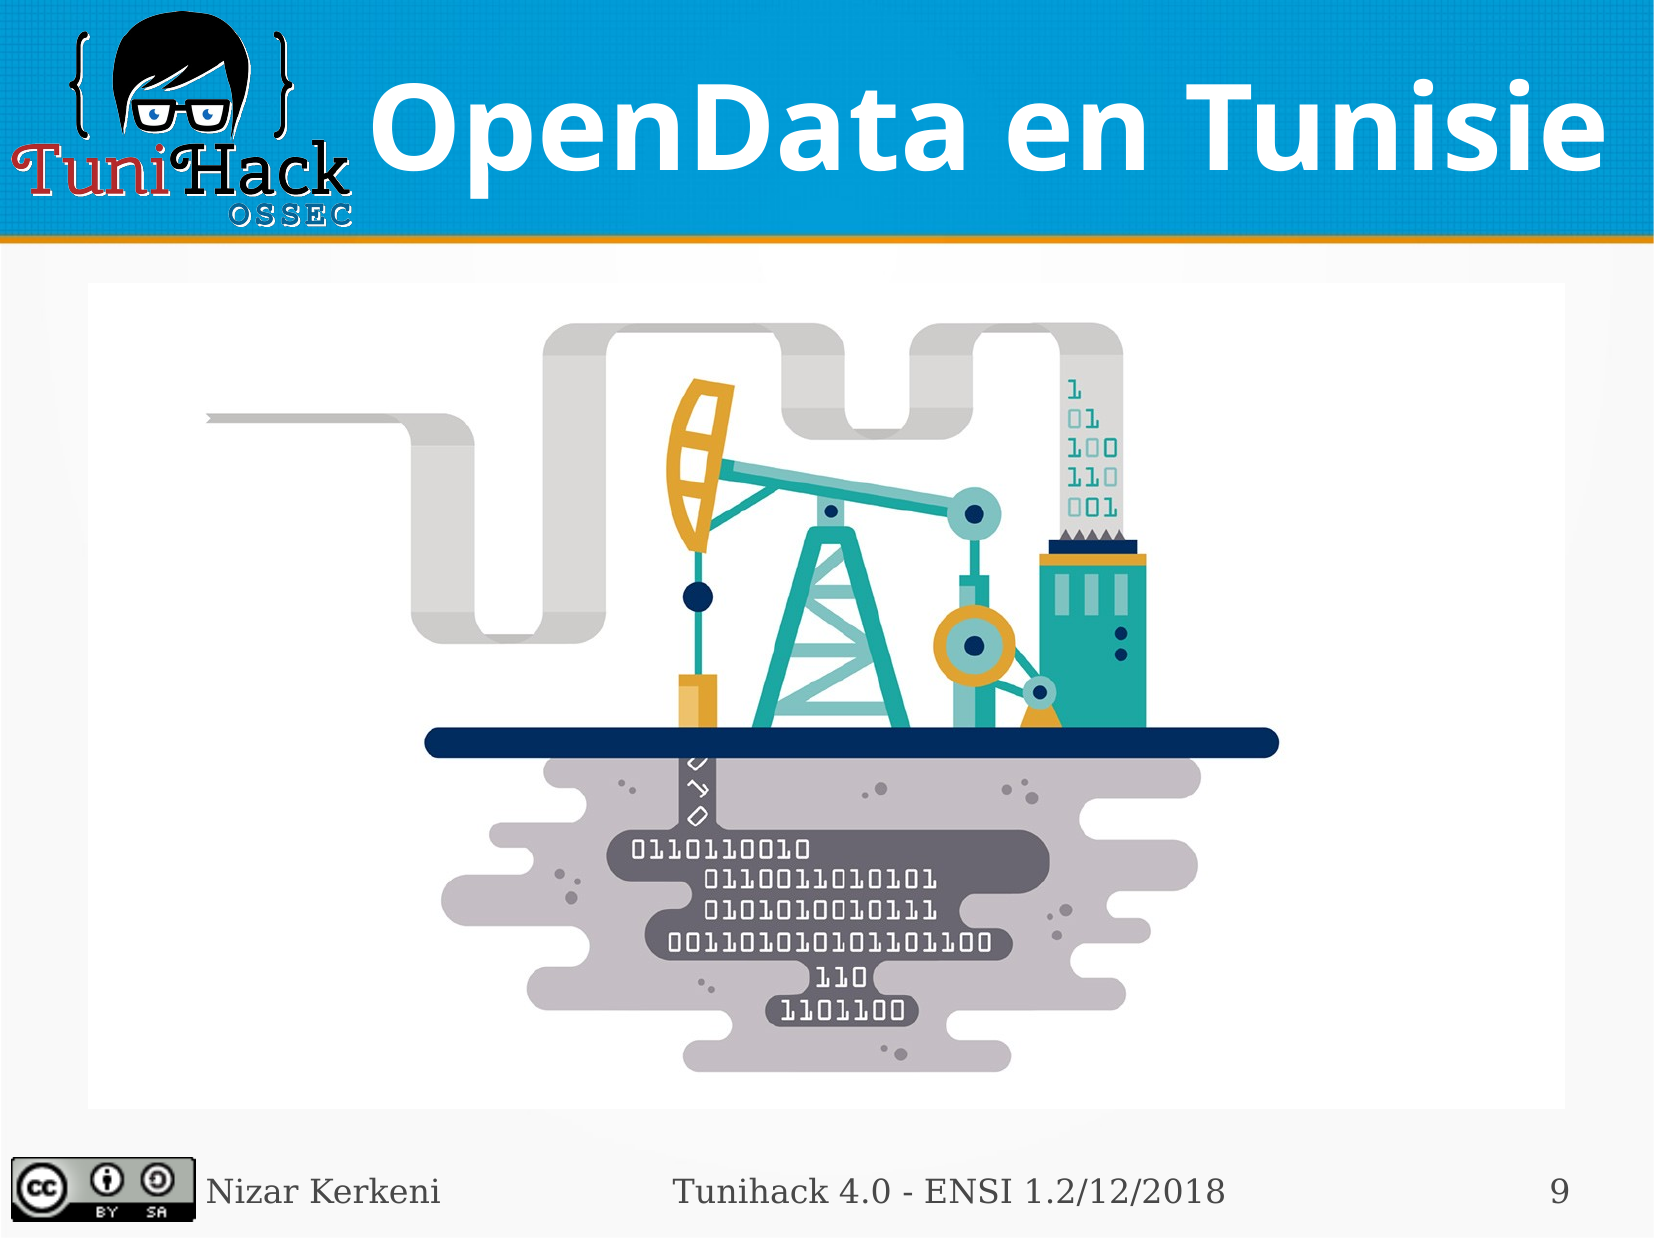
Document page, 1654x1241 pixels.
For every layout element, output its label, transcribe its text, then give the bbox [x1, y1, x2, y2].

picture [233, 207, 243, 216]
picture [240, 157, 276, 196]
picture [335, 207, 342, 216]
picture [279, 157, 310, 196]
picture [312, 206, 319, 212]
picture [171, 144, 236, 195]
picture [156, 144, 164, 153]
title OpenData en Tunisie [366, 19, 1619, 227]
picture [113, 12, 250, 135]
picture [70, 32, 89, 139]
picture [243, 212, 250, 225]
picture [274, 32, 294, 139]
picture [313, 140, 350, 196]
picture [0, 233, 1654, 1241]
picture [12, 144, 61, 195]
picture [63, 158, 170, 196]
picture [266, 219, 274, 225]
